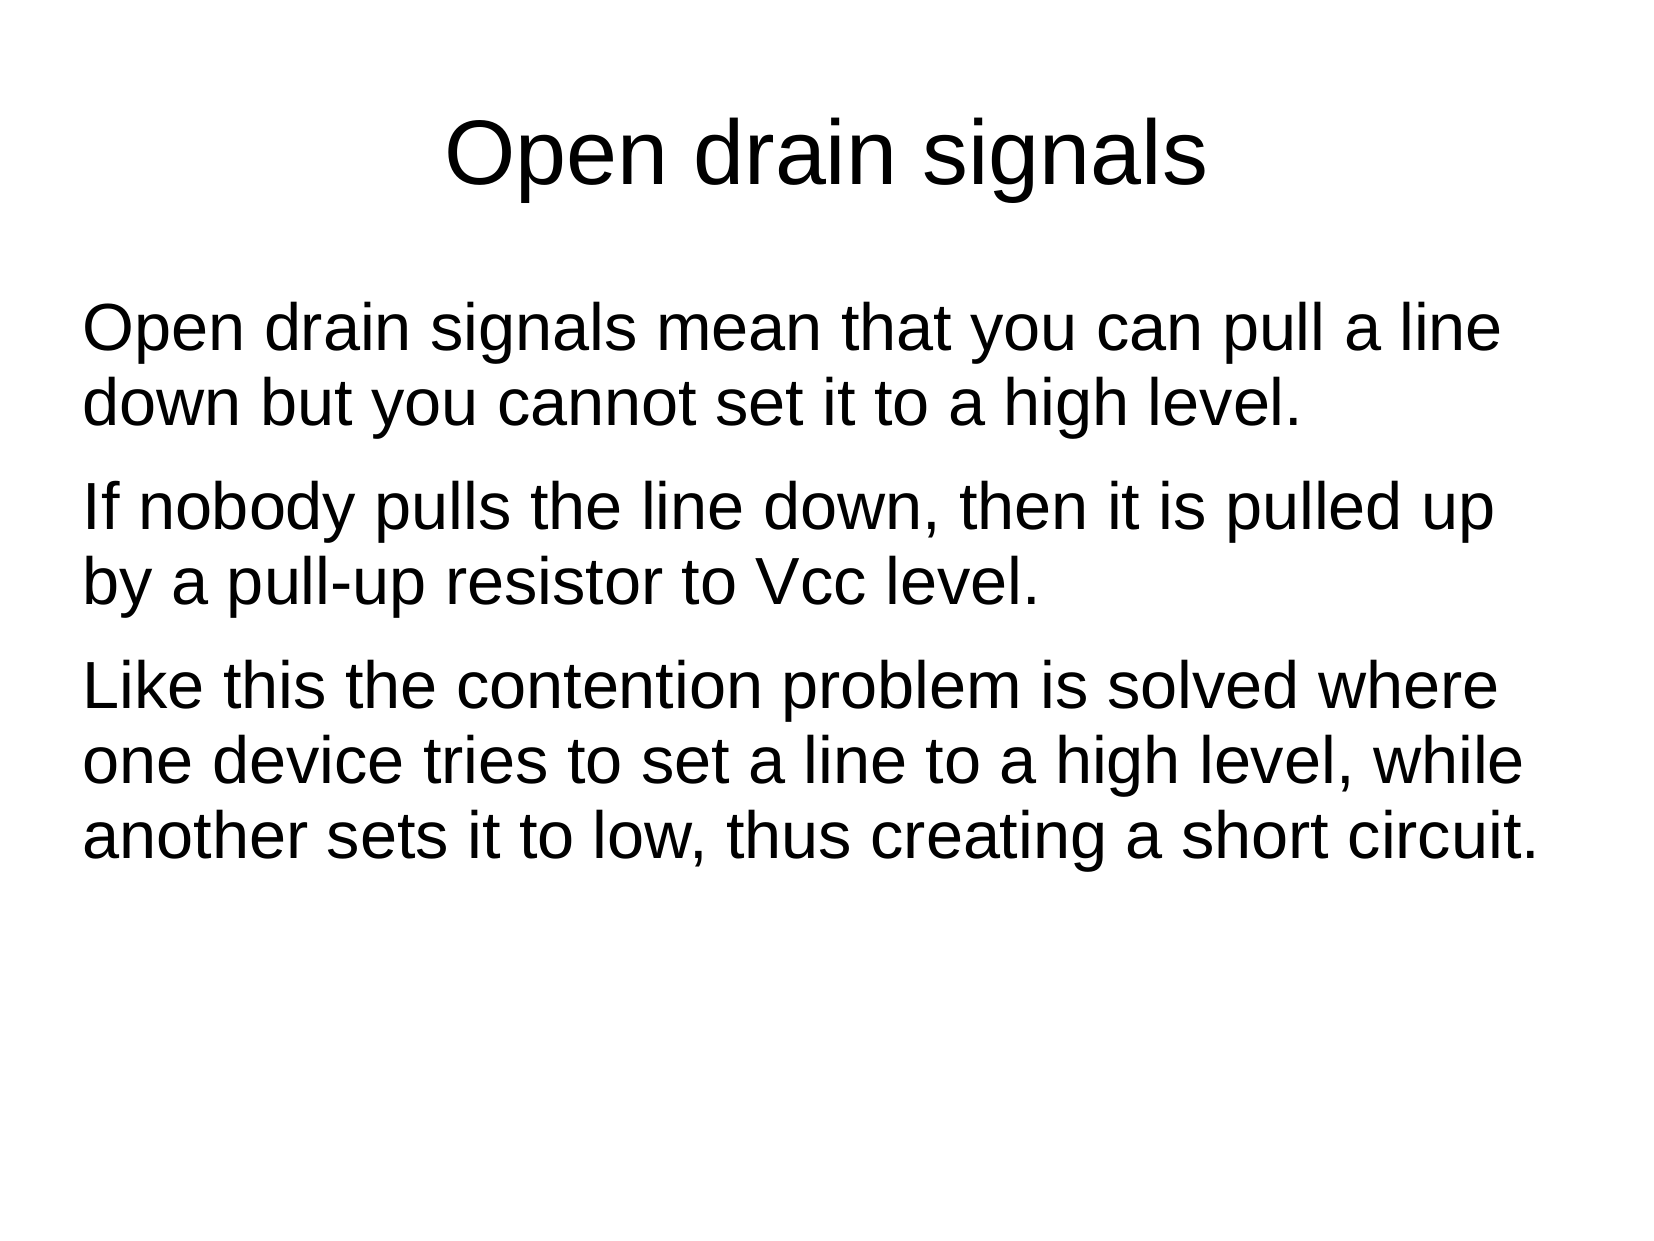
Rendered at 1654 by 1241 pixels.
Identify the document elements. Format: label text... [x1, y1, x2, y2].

list Open drain signals mean that you can pull a line down but you cannot set it to a high level. If nobody pulls the line down, then it is pulled up by a pull-up resistor to Vcc level. Like this the contention problem is solved where one device tries to set a line to a high level, while another sets it to low, thus creating a short circuit. [82, 290, 1571, 1010]
title Open drain signals [82, 49, 1571, 257]
